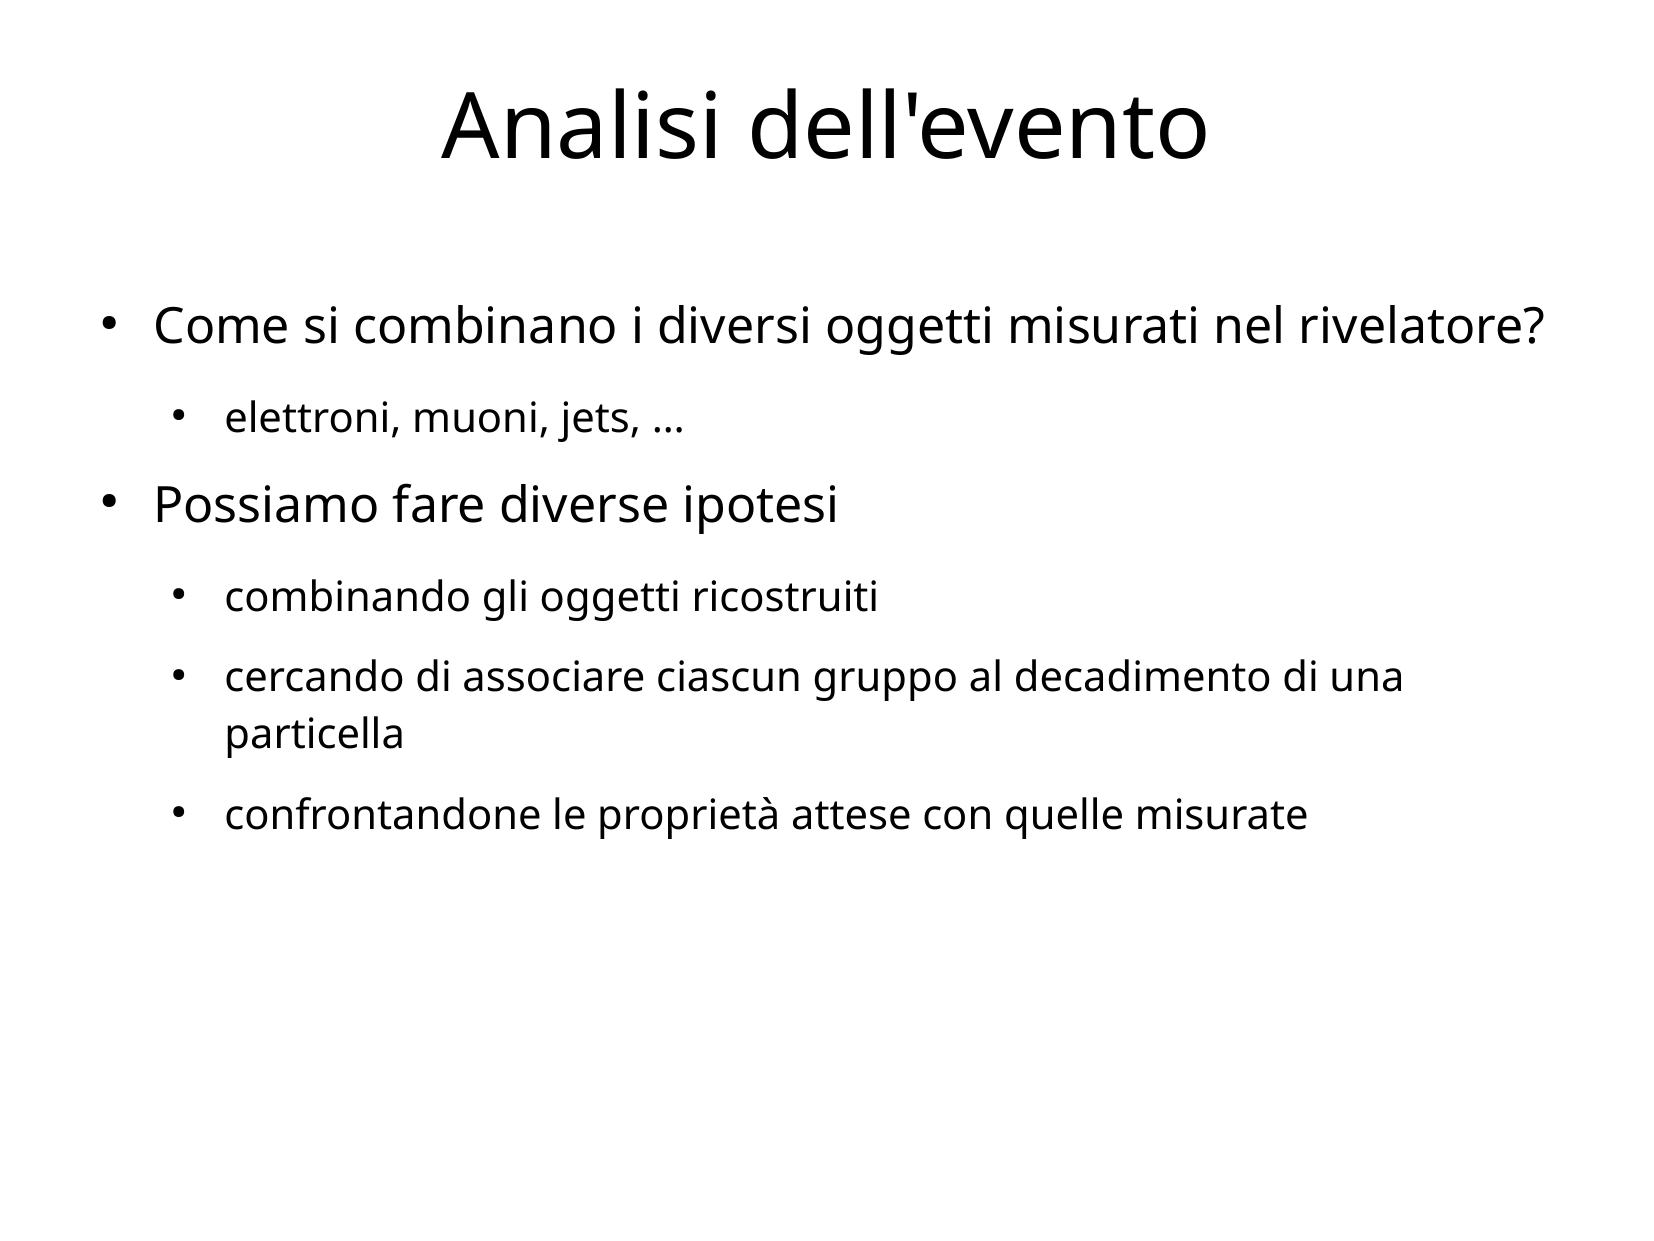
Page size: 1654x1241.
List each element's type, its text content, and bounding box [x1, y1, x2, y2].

title Analisi dell'evento [82, 19, 1571, 227]
list Come si combinano i diversi oggetti misurati nel rivelatore? elettroni, muoni, jets, … Possiamo fare diverse ipotesi combinando gli oggetti ricostruiti cercando di associare ciascun gruppo al decadimento di una particella confrontandone le proprietà attese con quelle misurate [82, 290, 1571, 1109]
